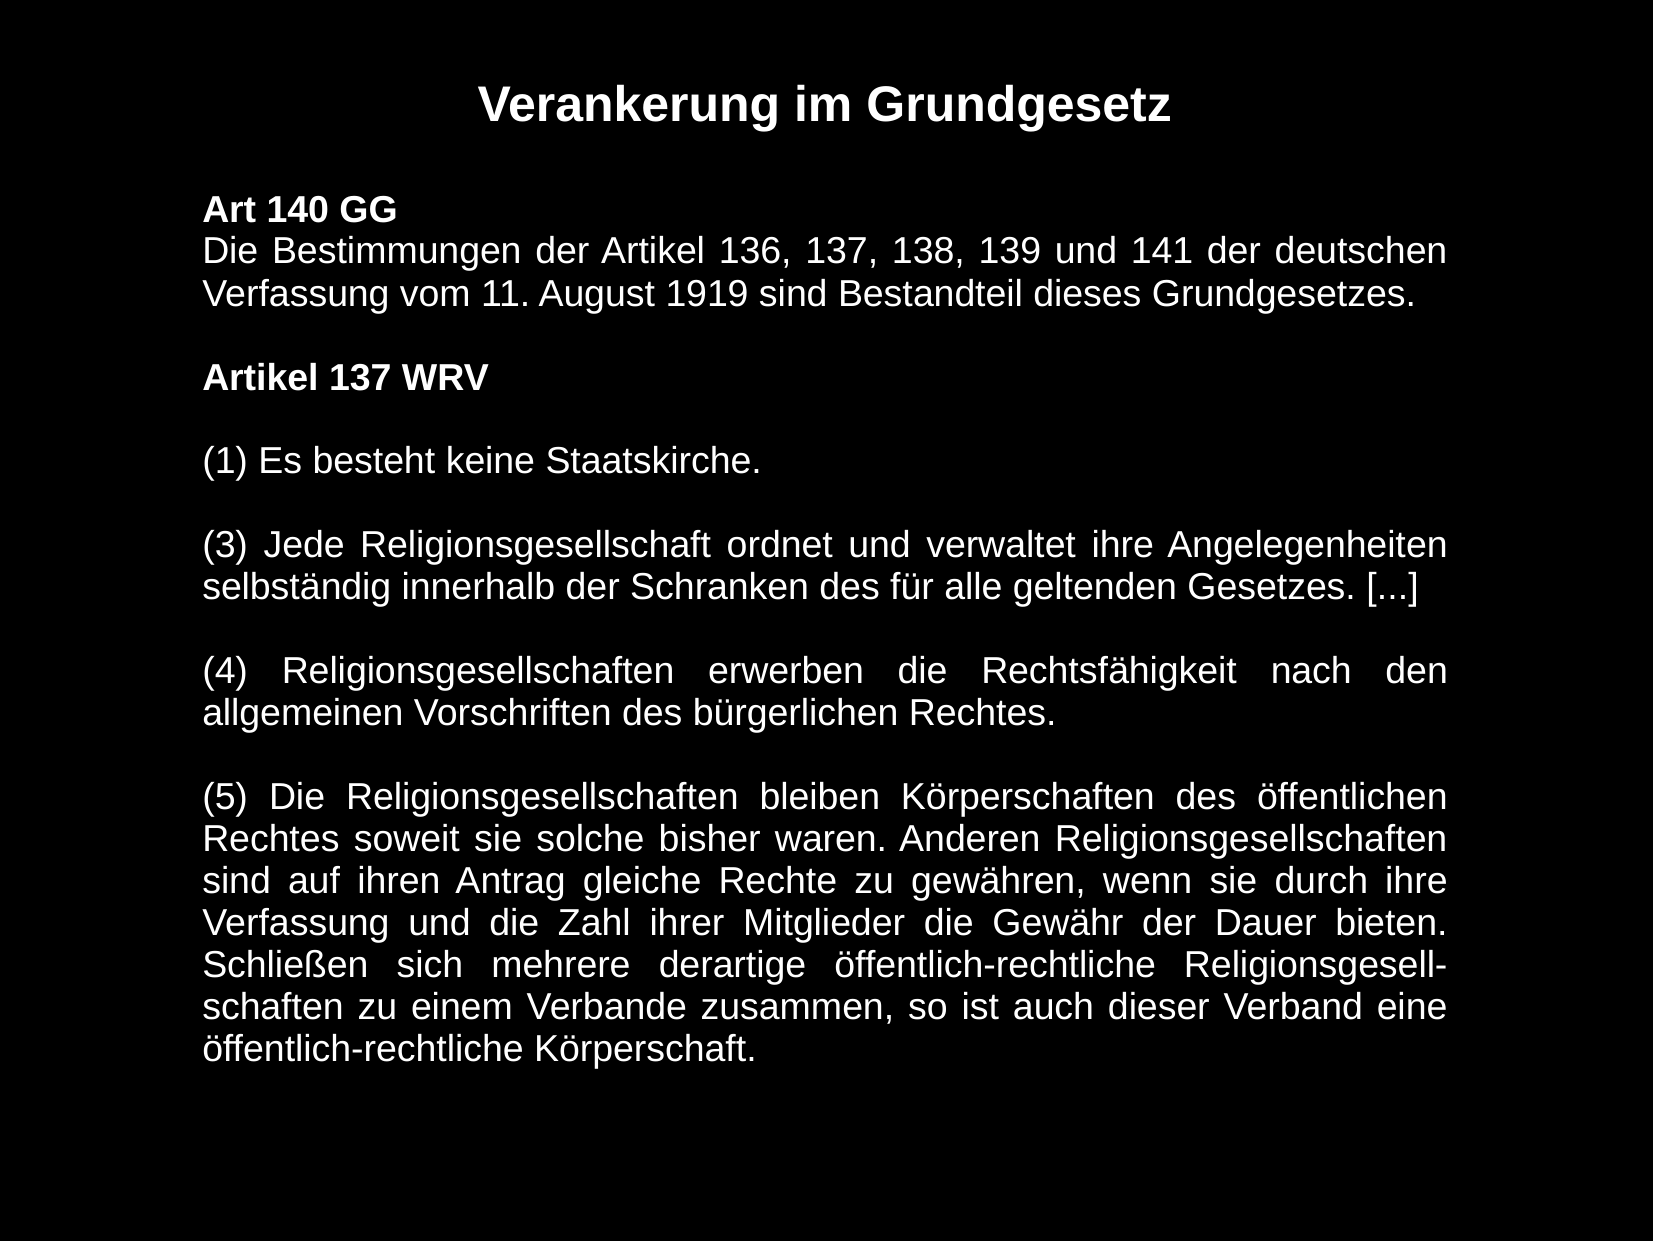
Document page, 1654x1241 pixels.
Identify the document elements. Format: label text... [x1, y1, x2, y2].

text_box Verankerung im Grundgesetz Art 140 GG Die Bestimmungen der Artikel 136, 137, 138, 139 und 141 der deutschen Verfassung vom 11. August 1919 sind Bestandteil dieses Grundgesetzes. Artikel 137 WRV (1) Es besteht keine Staatskirche. (3) Jede Religionsgesellschaft ordnet und verwaltet ihre Angelegenheiten selbständig innerhalb der Schranken des für alle geltenden Gesetzes. [...] (4) Religionsgesellschaften erwerben die Rechtsfähigkeit nach den allgemeinen Vorschriften des bürgerlichen Rechtes. (5) Die Religionsgesellschaften bleiben Körperschaften des öffentlichen Rechtes soweit sie solche bisher waren. Anderen Religionsgesellschaften sind auf ihren Antrag gleiche Rechte zu gewähren, wenn sie durch ihre Verfassung und die Zahl ihrer Mitglieder die Gewähr der Dauer bieten. Schließen sich mehrere derartige öffentlich-rechtliche Religionsgesell-schaften zu einem Verbande zusammen, so ist auch dieser Verband eine öffentlich-rechtliche Körperschaft. [187, 69, 1463, 1078]
